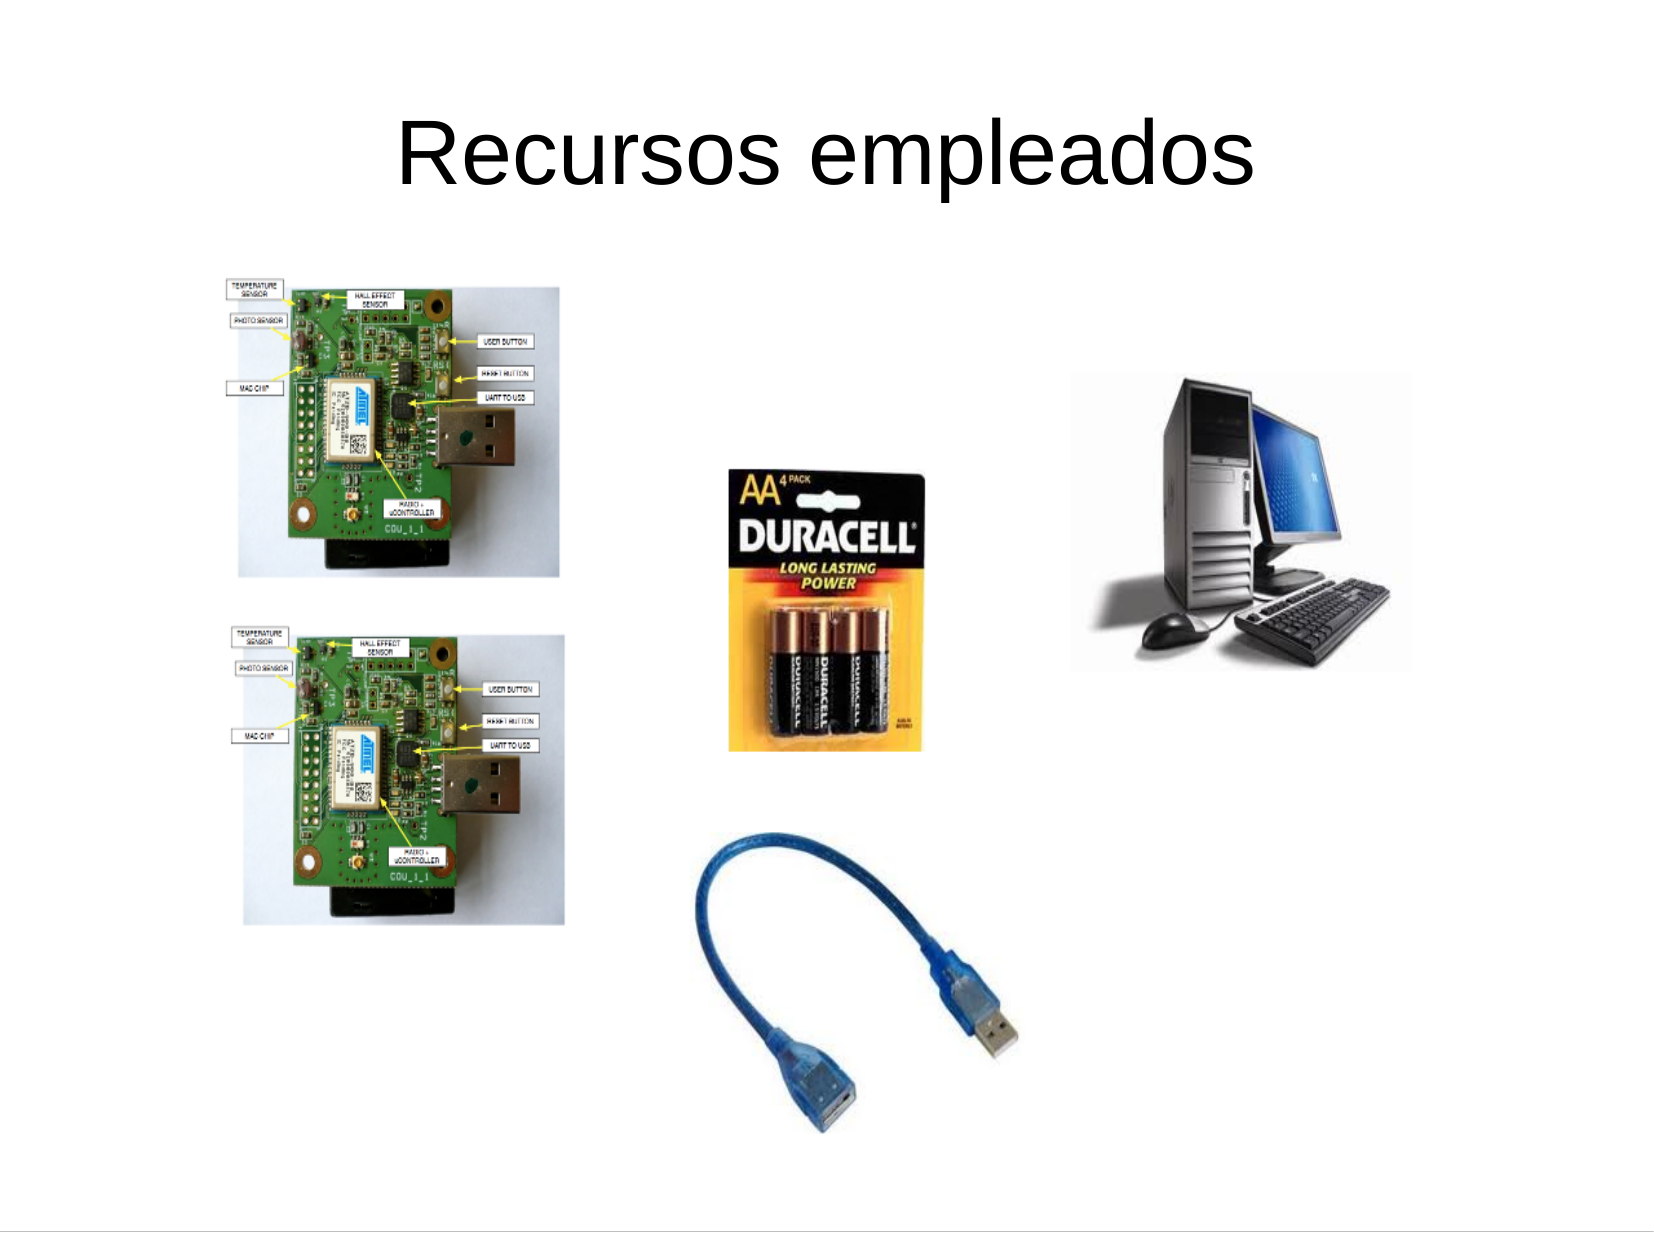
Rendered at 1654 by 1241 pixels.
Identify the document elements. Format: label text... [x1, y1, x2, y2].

picture [0, 0, 1654, 1241]
title Recursos empleados [82, 49, 1571, 257]
